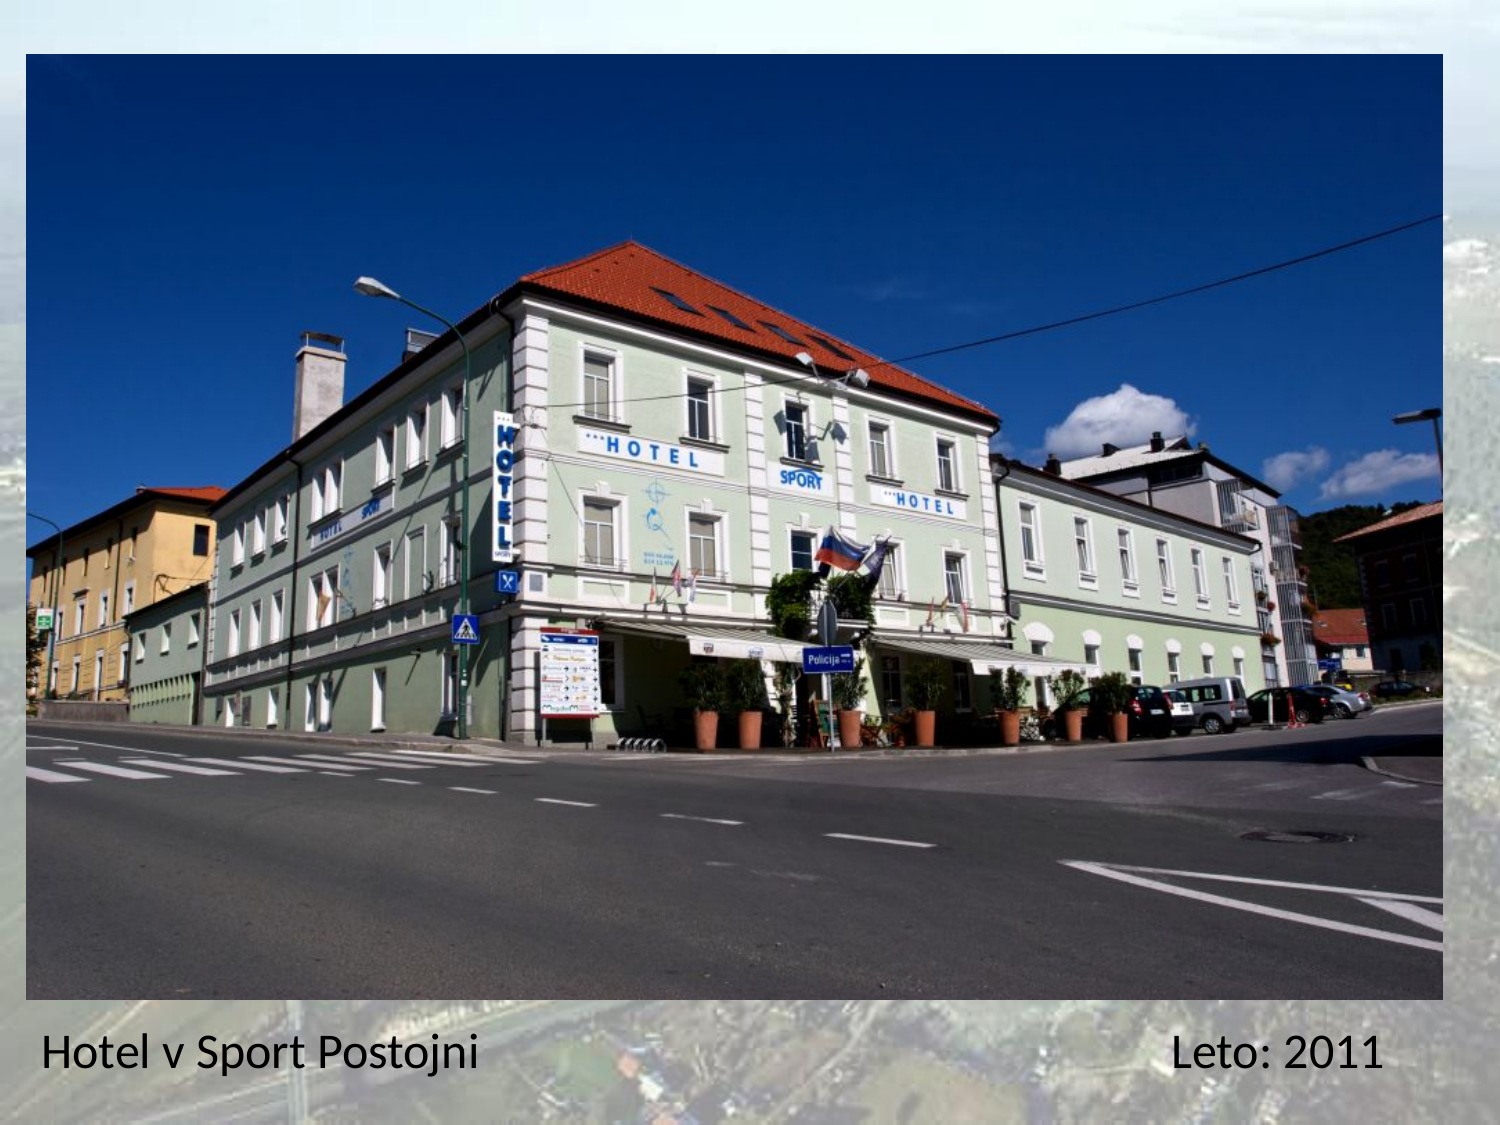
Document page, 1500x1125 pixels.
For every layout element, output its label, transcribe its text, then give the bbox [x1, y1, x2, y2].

text_box Hotel v Sport Postojni [26, 1011, 630, 1087]
text_box Leto: 2011 [986, 1011, 1400, 1087]
picture [0, 0, 1500, 1125]
